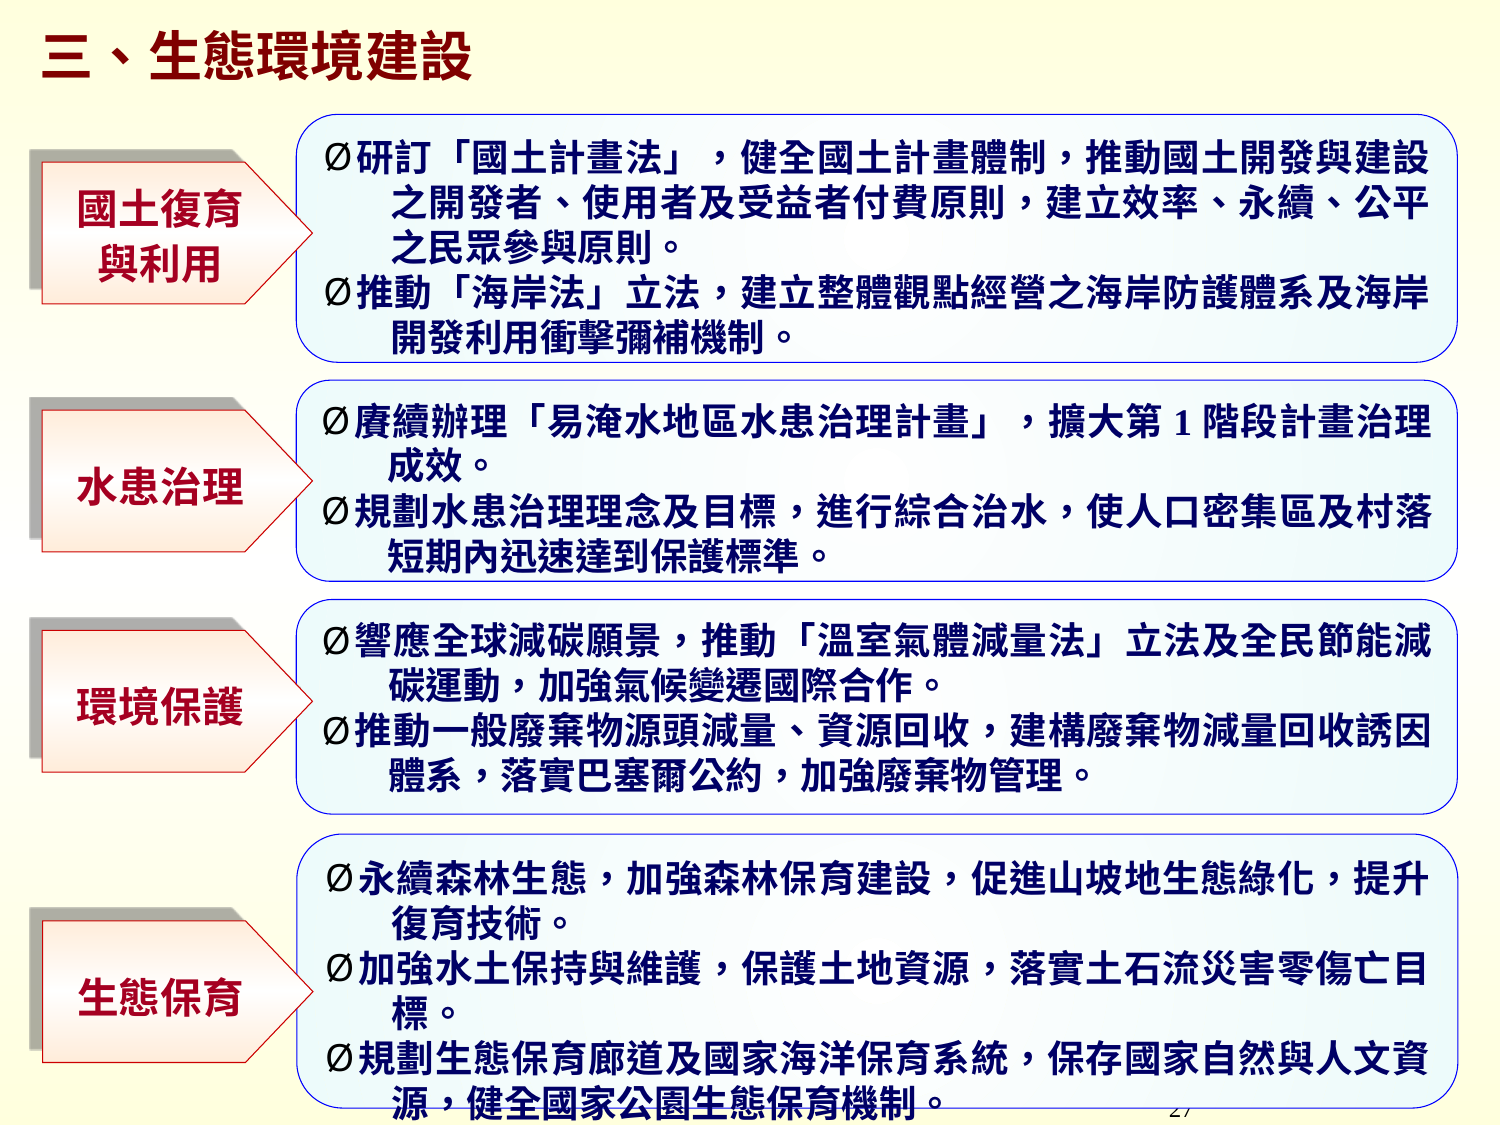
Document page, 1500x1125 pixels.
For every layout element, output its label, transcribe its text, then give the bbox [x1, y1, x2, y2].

text_box 三、生態環境建設 [24, 14, 1053, 95]
text_box 研訂「國土計畫法」，健全國土計畫體制，推動國土開發與建設之開發者、使用者及受益者付費原則，建立效率、永續、公平之民眾參與原則。 推動「海岸法」立法，建立整體觀點經營之海岸防護體系及海岸開發利用衝擊彌補機制。 [296, 114, 1458, 363]
text_box 賡續辦理「易淹水地區水患治理計畫」，擴大第1階段計畫治理成效。 規劃水患治理理念及目標，進行綜合治水，使人口密集區及村落短期內迅速達到保護標準。 [296, 380, 1458, 582]
text_box 永續森林生態，加強森林保育建設，促進山坡地生態綠化，提升復育技術。 加強水土保持與維護，保護土地資源，落實土石流災害零傷亡目標。 規劃生態保育廊道及國家海洋保育系統，保存國家自然與人文資源，健全國家公園生態保育機制。 [296, 834, 1458, 1109]
text_box 水患治理 [42, 410, 313, 552]
text_box 環境保護 [42, 630, 313, 773]
text_box 生態保育 [42, 920, 313, 1063]
text_box 響應全球減碳願景，推動「溫室氣體減量法」立法及全民節能減碳運動，加強氣候變遷國際合作。 推動一般廢棄物源頭減量、資源回收，建構廢棄物減量回收誘因體系，落實巴塞爾公約，加強廢棄物管理。 [296, 599, 1458, 815]
text_box 國土復育 與利用 [42, 162, 313, 304]
text_box [1153, 1055, 1500, 1125]
